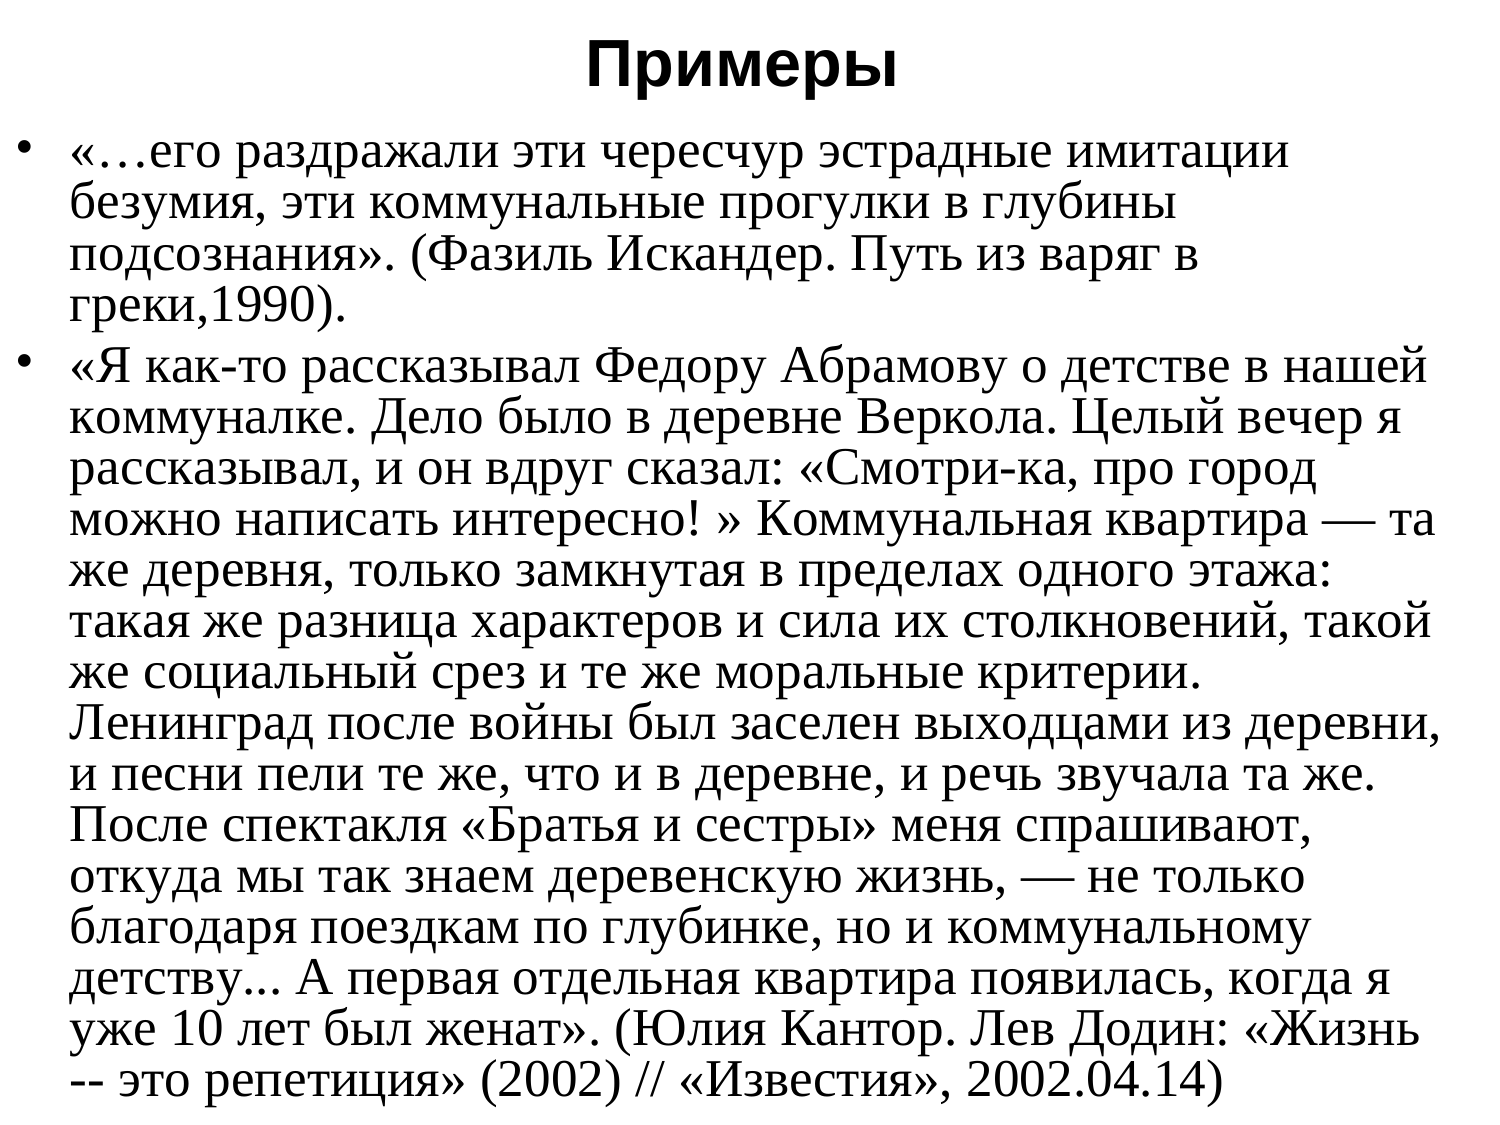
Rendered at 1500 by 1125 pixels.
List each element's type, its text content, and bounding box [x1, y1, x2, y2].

list «…его раздражали эти чересчур эстрадные имитации безумия, эти коммунальные прогулки в глубины подсознания». (Фазиль Искандер. Путь из варяг в греки,1990). «Я как-то рассказывал Федору Абрамову о детстве в нашей коммуналке. Дело было в деревне Веркола. Целый вечер я рассказывал, и он вдруг сказал: «Смотри-ка, про город можно написать интересно! » Коммунальная квартира ― та же деревня, только замкнутая в пределах одного этажа: такая же разница характеров и сила их столкновений, такой же социальный срез и те же моральные критерии. Ленинград после войны был заселен выходцами из деревни, и песни пели те же, что и в деревне, и речь звучала та же. После спектакля «Братья и сестры» меня спрашивают, откуда мы так знаем деревенскую жизнь, ― не только благодаря поездкам по глубинке, но и коммунальному детству... А первая отдельная квартира появилась, когда я уже 10 лет был женат». (Юлия Кантор. Лев Додин: «Жизнь -- это репетиция» (2002) // «Известия», 2002.04.14) [0, 59, 1477, 1125]
title Примеры [67, 2, 1418, 59]
